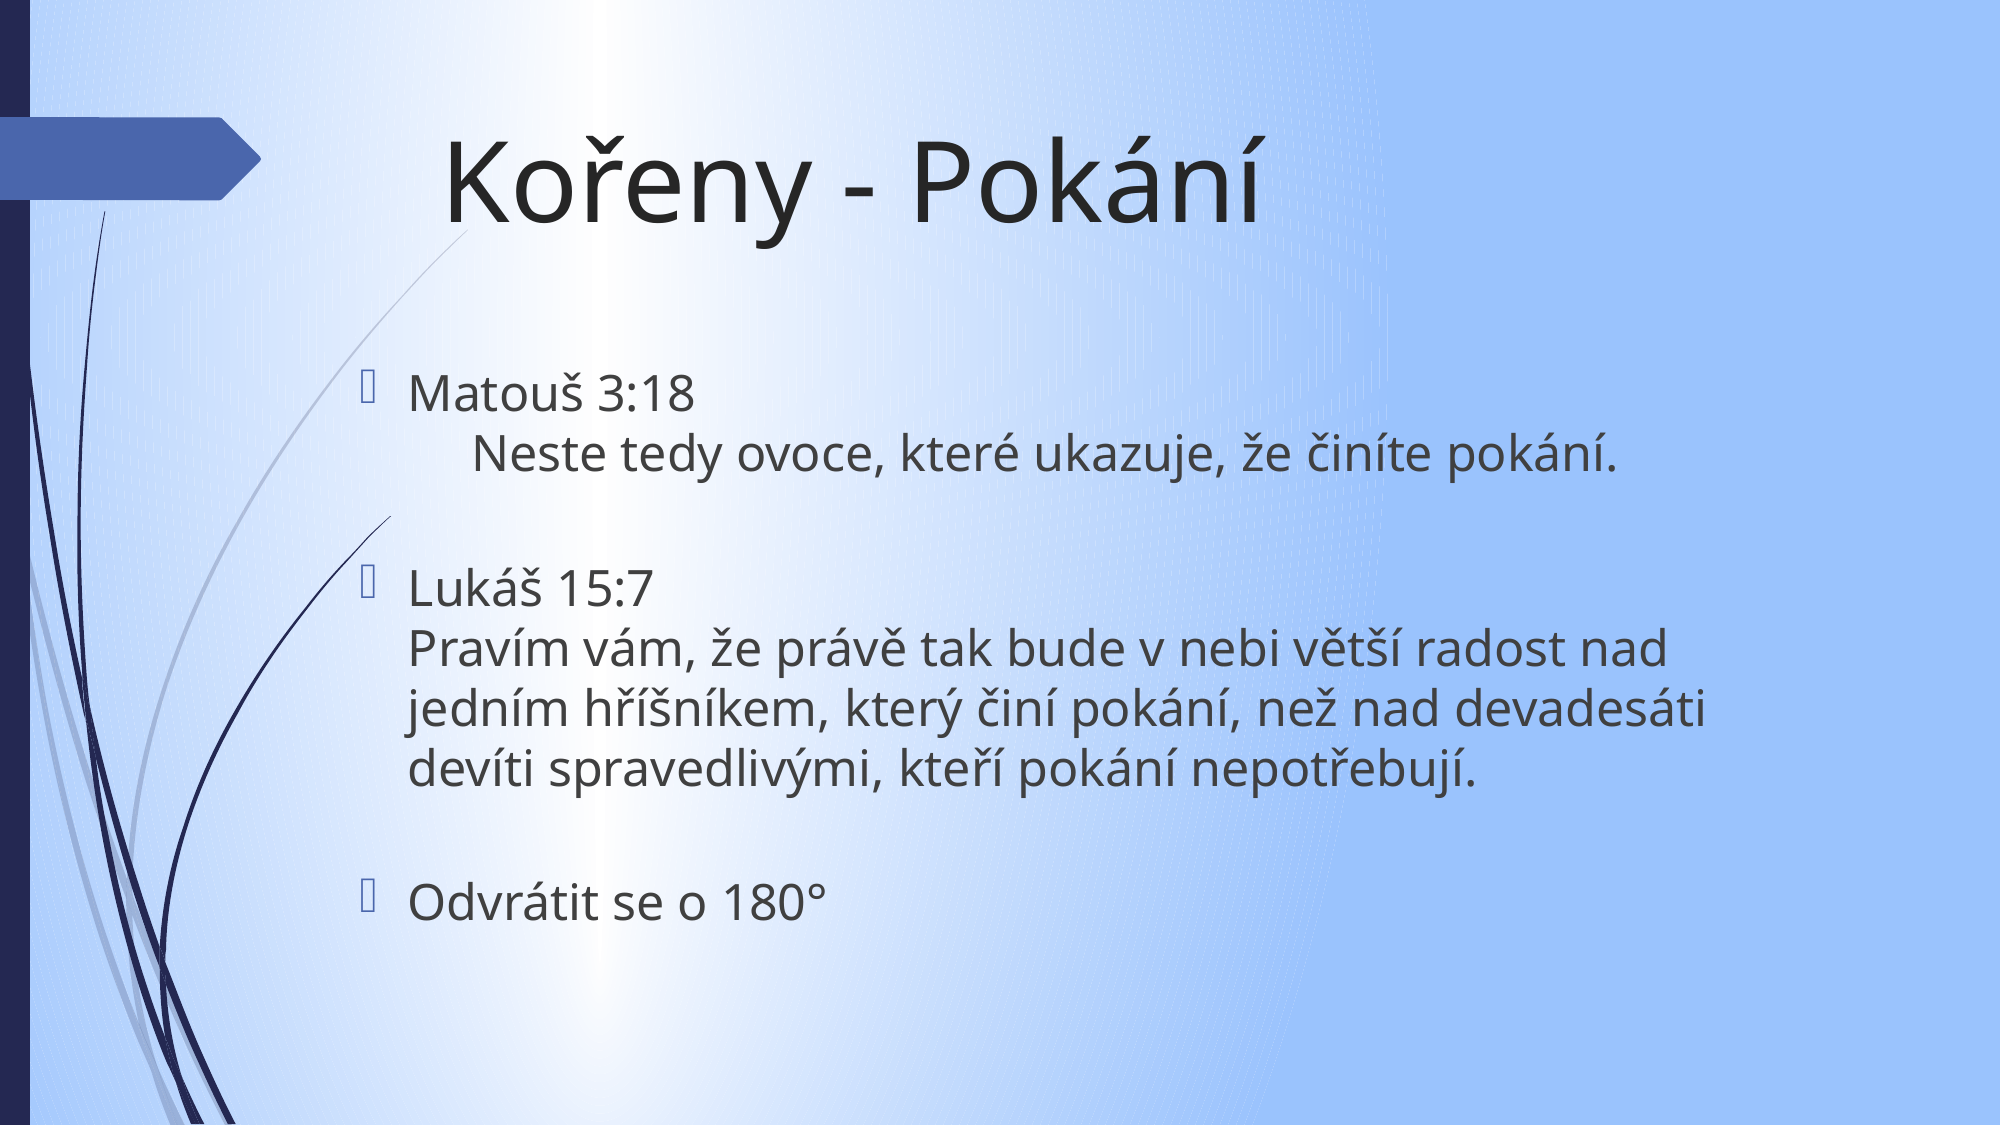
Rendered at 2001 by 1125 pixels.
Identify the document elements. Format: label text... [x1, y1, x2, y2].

list Matouš 3:18 Neste tedy ovoce, které ukazuje, že činíte pokání. Lukáš 15:7 Pravím vám, že právě tak bude v nebi větší radost nad jedním hříšníkem, který činí pokání, než nad devadesáti devíti spravedlivými, kteří pokání nepotřebují. Odvrátit se o 180° [344, 354, 1725, 1004]
title Kořeny - Pokání [425, 102, 1888, 313]
